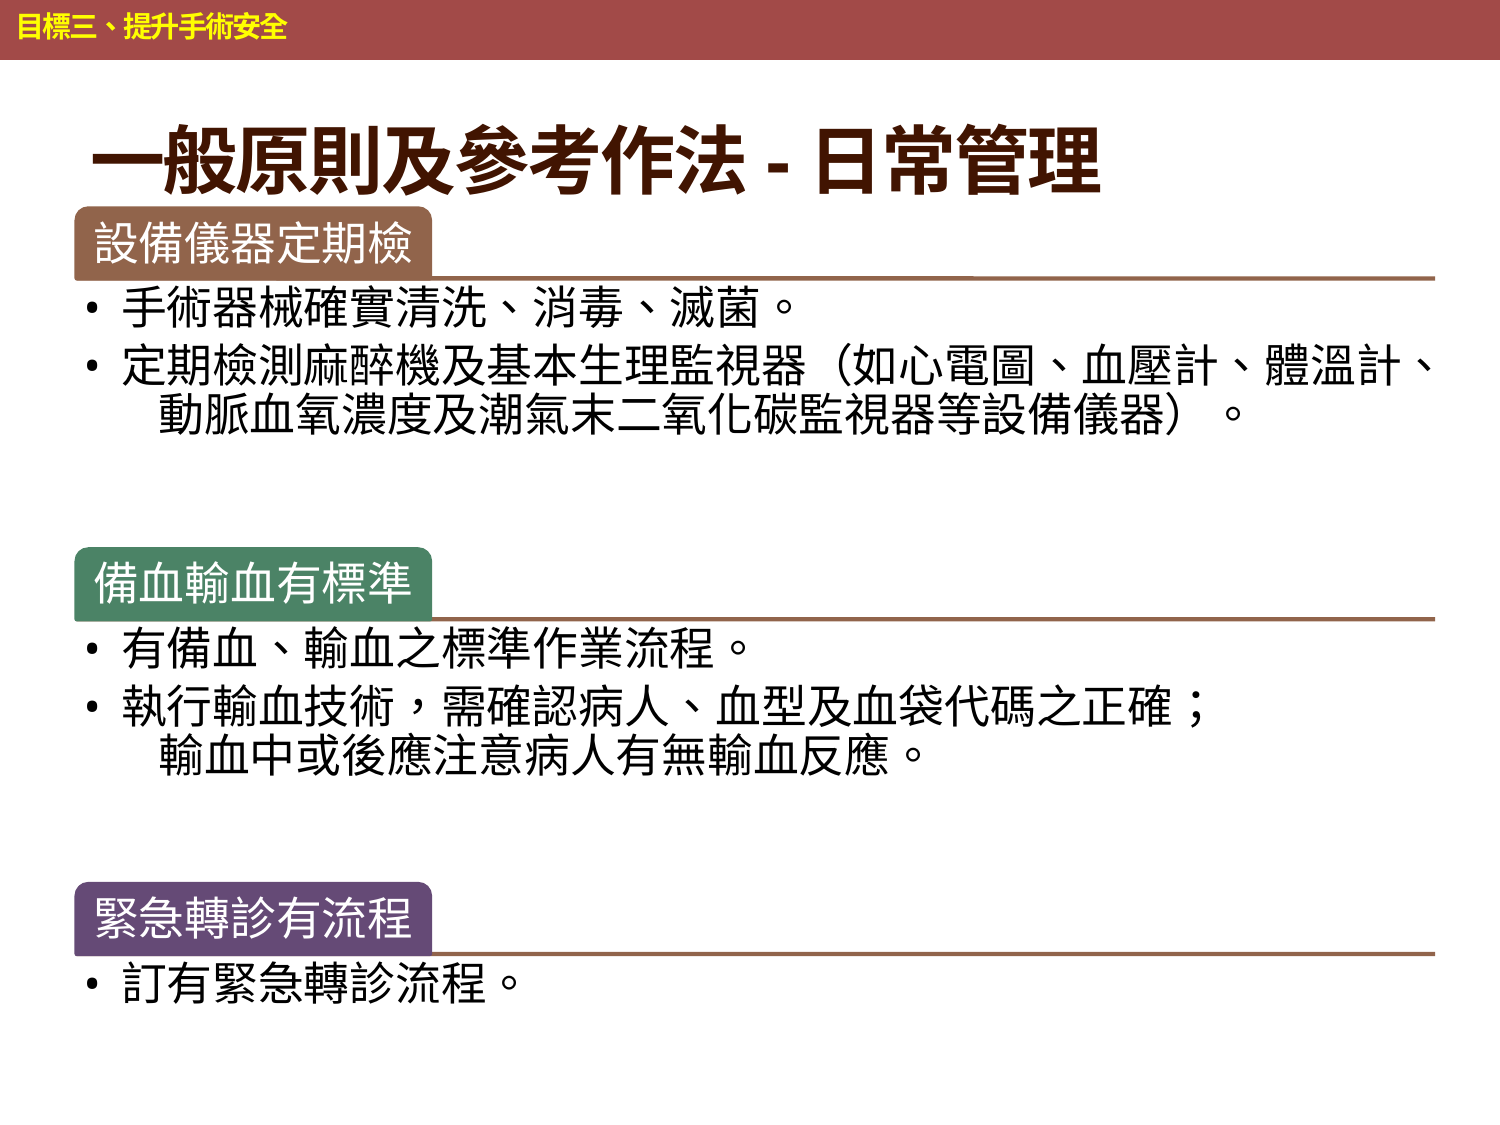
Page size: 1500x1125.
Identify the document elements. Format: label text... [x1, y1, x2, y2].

text_box 目標三、提升手術安全 [0, 1, 304, 51]
text_box 備血輸血有標準 [76, 549, 430, 619]
text_box 緊急轉診有流程 [76, 884, 430, 953]
text_box 手術器械確實清洗、消毒、滅菌。 定期檢測麻醉機及基本生理監視器（如心電圖、血壓計、體溫計、動脈血氧濃度及潮氣末二氧化碳監視器等設備儀器）。 [76, 278, 1436, 546]
text_box 有備血、輸血之標準作業流程。 執行輸血技術，需確認病人、血型及血袋代碼之正確； 輸血中或後應注意病人有無輸血反應。 [76, 619, 1436, 881]
title 一般原則及參考作法-日常管理 [75, 54, 1426, 218]
text_box 設備儀器定期檢 [76, 208, 430, 278]
text_box 訂有緊急轉診流程。 [76, 953, 1436, 1094]
